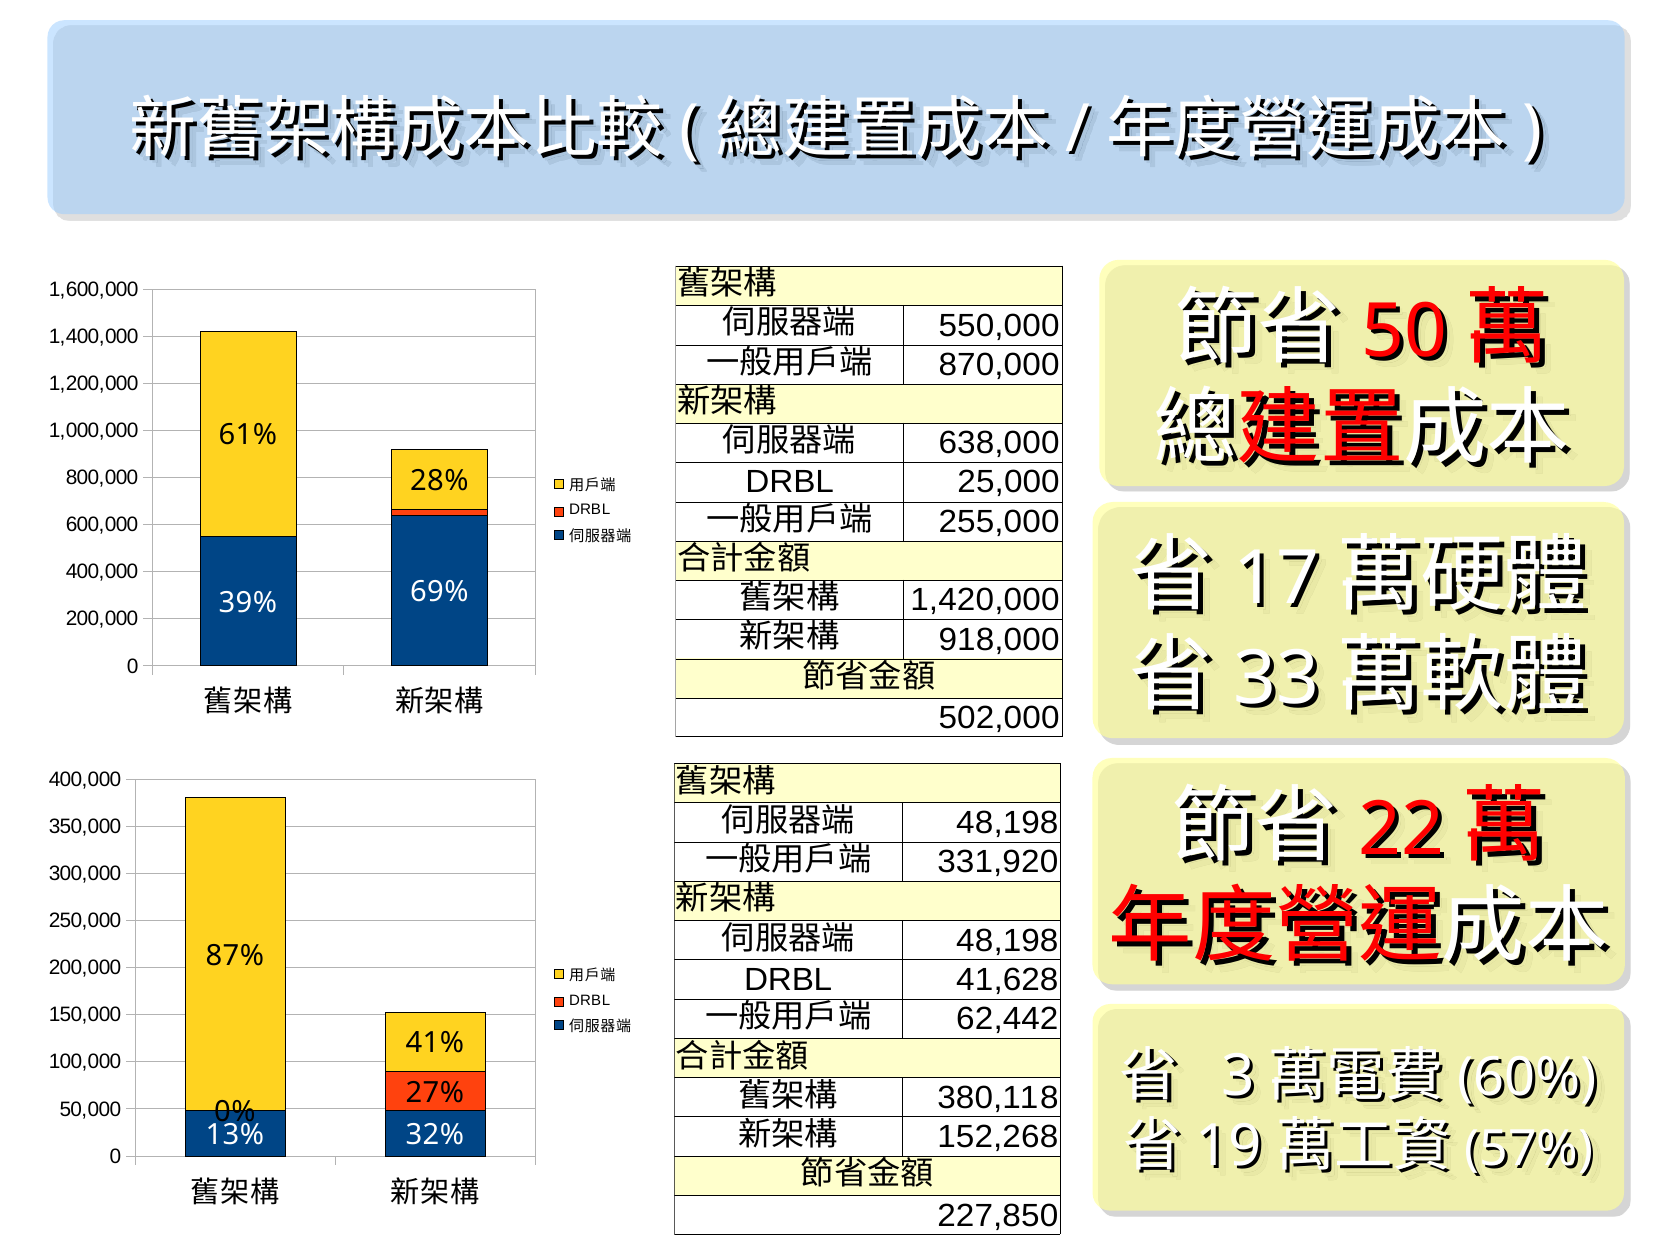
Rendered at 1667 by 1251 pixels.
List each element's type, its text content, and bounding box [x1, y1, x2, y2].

text_box 省 3萬電費(60%) 省19萬工資(57%) [1092, 1003, 1625, 1211]
text_box 節省22萬 年度營運成本 [1092, 757, 1625, 985]
chart [35, 265, 1063, 741]
chart [35, 758, 1062, 1236]
text_box 省17萬硬體 省33萬軟體 [1092, 501, 1625, 739]
text_box 新舊架構成本比較(總建置成本/年度營運成本) [47, 20, 1625, 215]
text_box 節省50萬 總建置成本 [1099, 259, 1625, 487]
